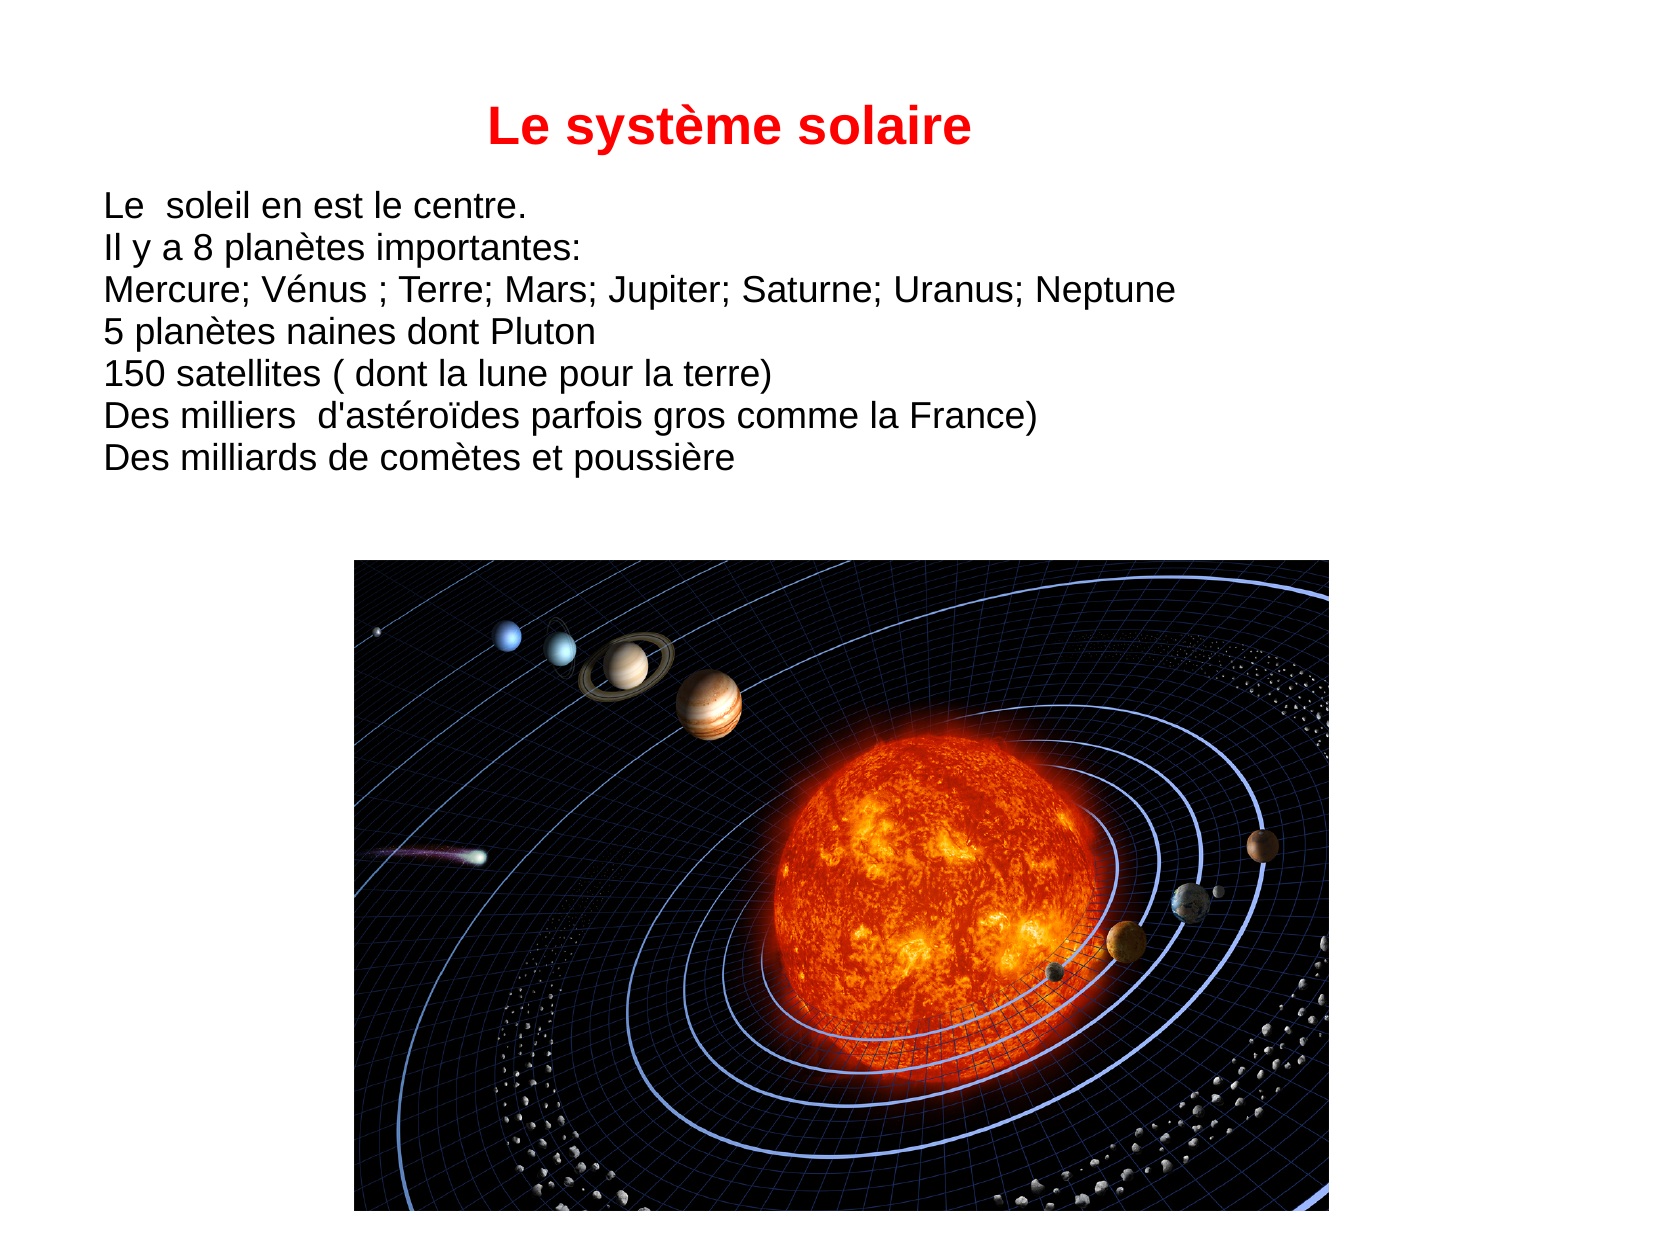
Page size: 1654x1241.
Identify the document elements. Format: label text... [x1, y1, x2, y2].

text_box Le soleil en est le centre. Il y a 8 planètes importantes: Mercure; Vénus ; Terre; Mars; Jupiter; Saturne; Uranus; Neptune 5 planètes naines dont Pluton 150 satellites ( dont la lune pour la terre) Des milliers d'astéroïdes parfois gros comme la France) Des milliards de comètes et poussière [88, 177, 1595, 487]
picture [354, 560, 1329, 1211]
text_box Le système solaire [472, 88, 1093, 166]
